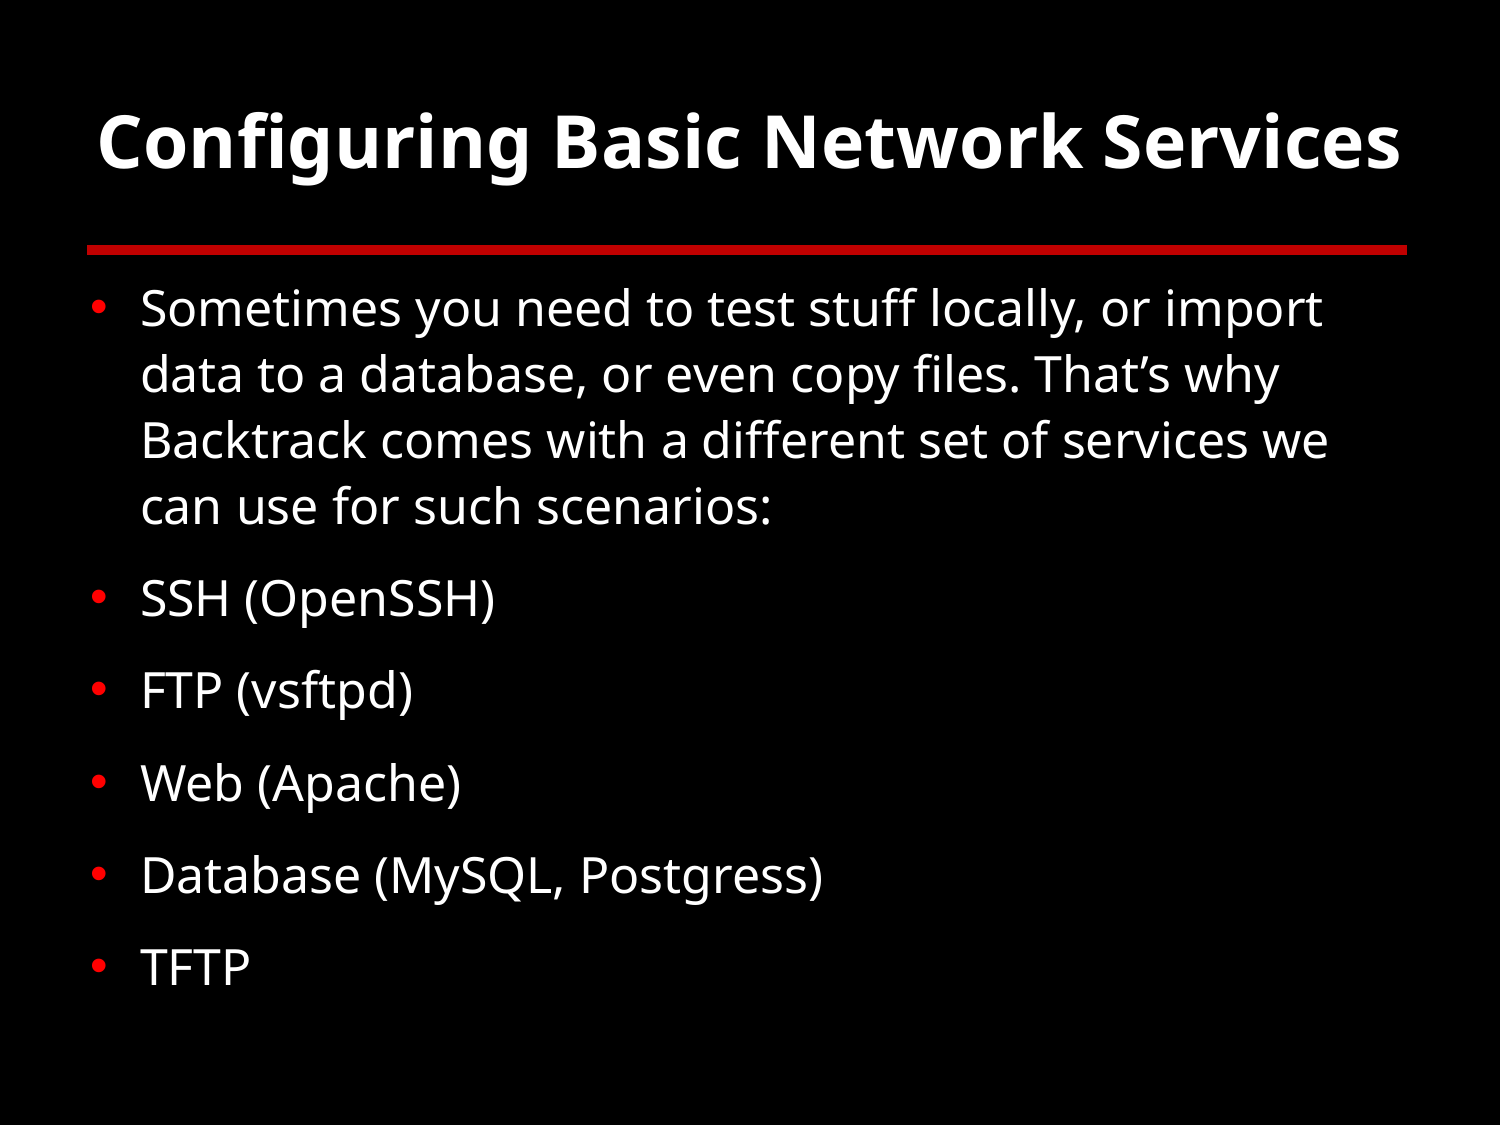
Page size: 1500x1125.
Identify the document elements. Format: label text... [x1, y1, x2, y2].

list Sometimes you need to test stuff locally, or import data to a database, or even copy files. That’s why Backtrack comes with a different set of services we can use for such scenarios: SSH (OpenSSH) FTP (vsftpd) Web (Apache) Database (MySQL, Postgress) TFTP [75, 262, 1425, 1005]
title Configuring Basic Network Services [75, 45, 1425, 233]
